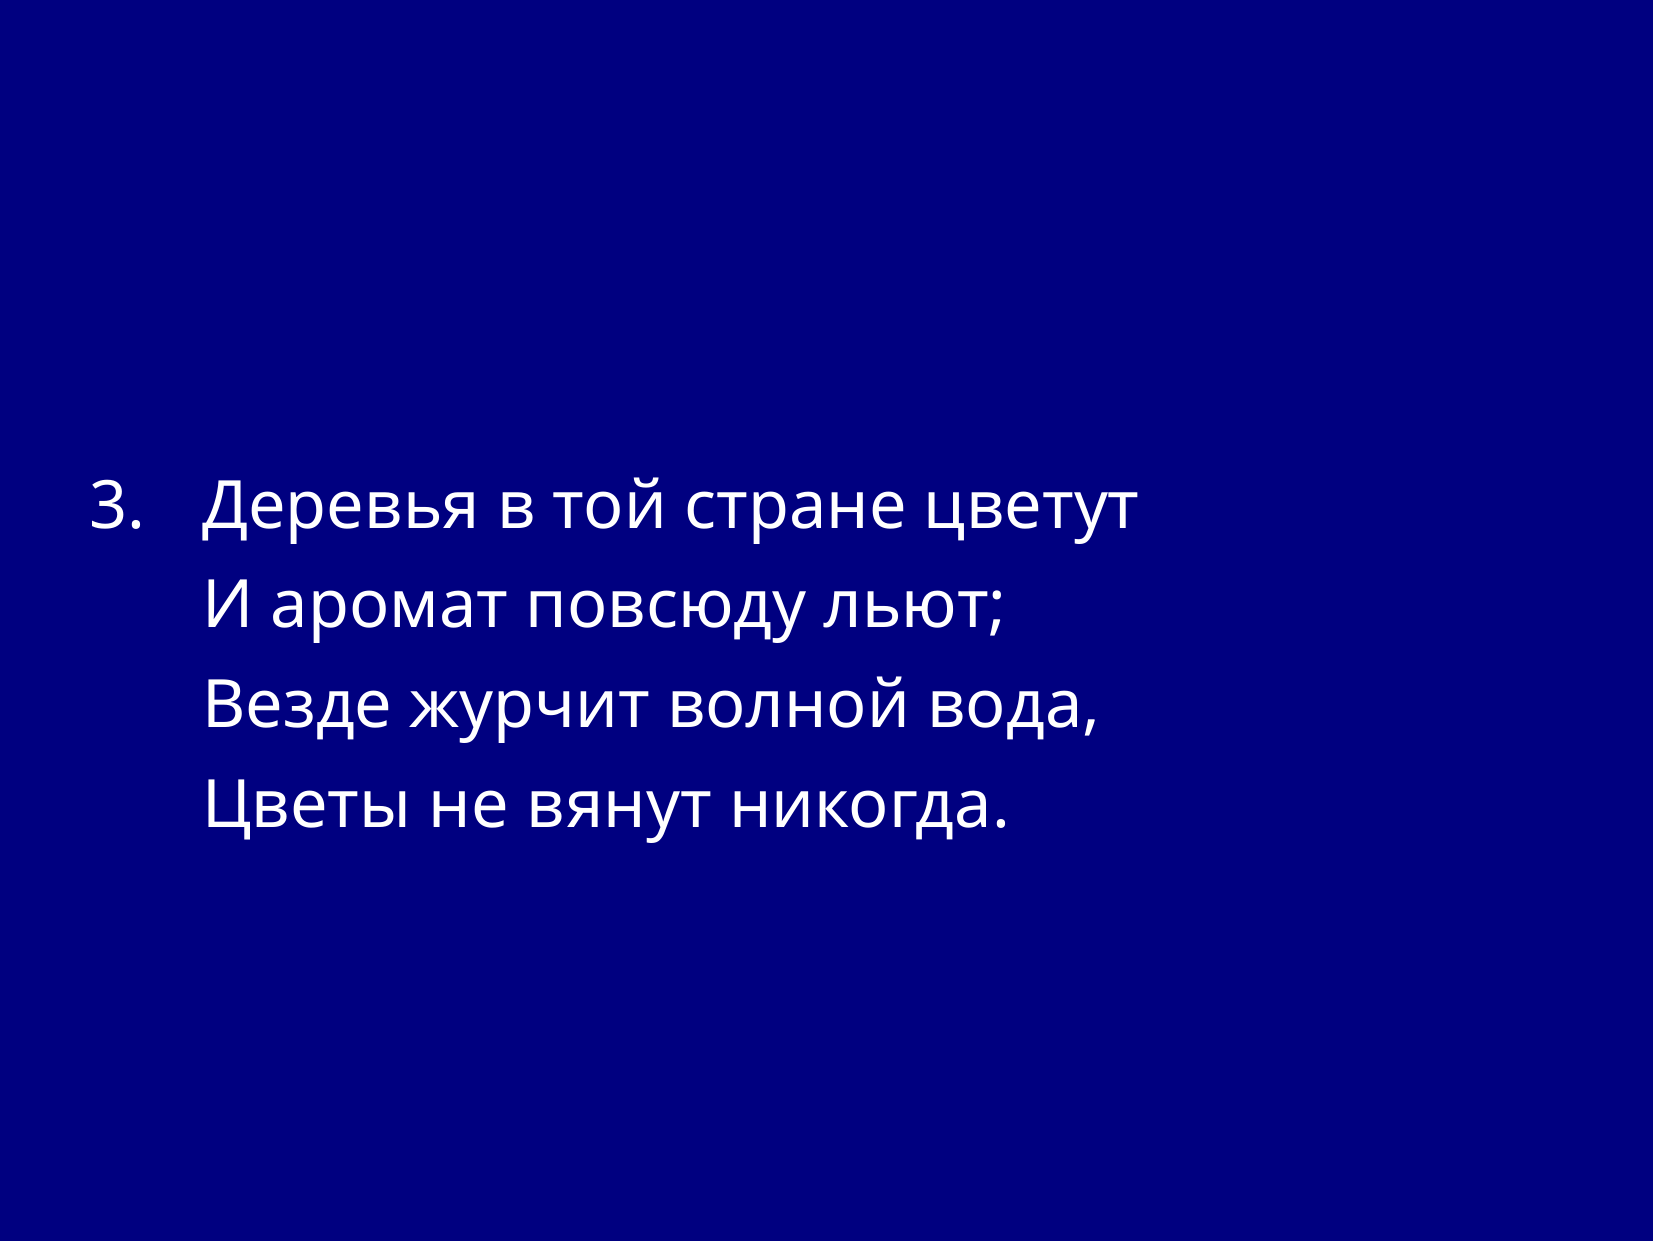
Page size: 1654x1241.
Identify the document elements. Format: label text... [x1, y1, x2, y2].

text_box 3. Деревья в той стране цветут И аромат повсюду льют; Везде журчит волной вода, Цветы не вянут никогда. [75, 150, 1576, 1163]
